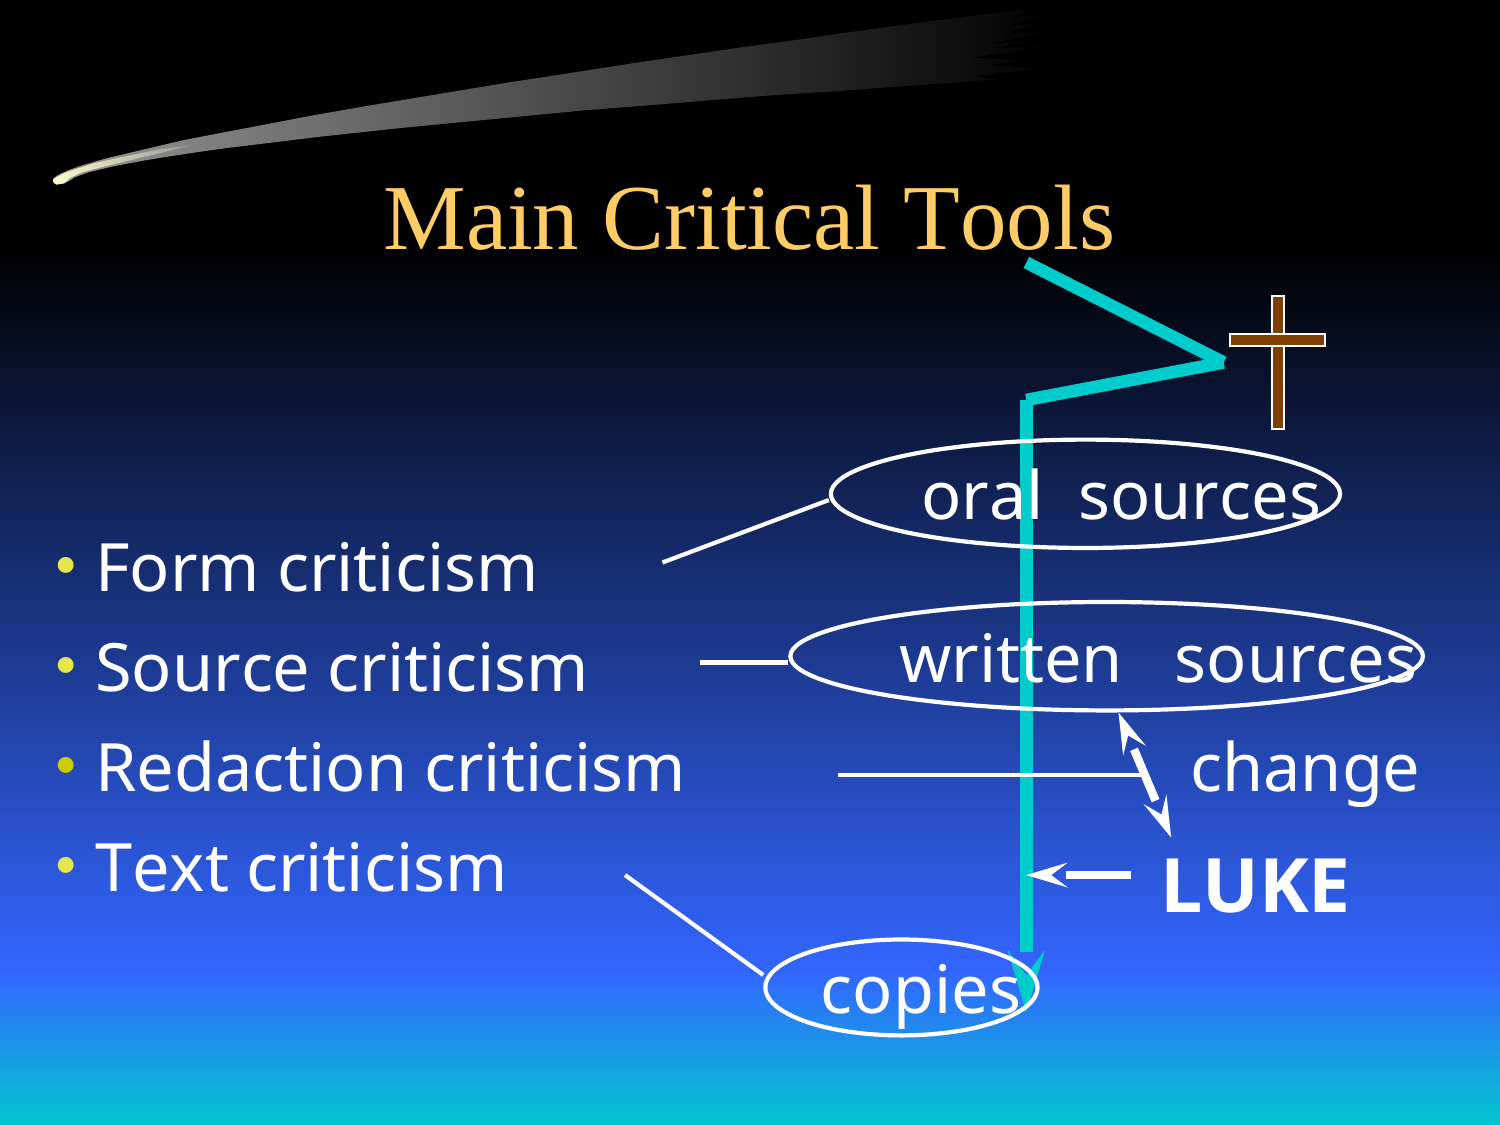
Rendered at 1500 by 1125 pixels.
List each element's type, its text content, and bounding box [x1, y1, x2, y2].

text_box [1230, 296, 1326, 429]
text_box oral sources [830, 439, 1341, 548]
title Main Critical Tools [112, 124, 1388, 313]
text_box Redaction criticism [39, 712, 850, 819]
text_box LUKE [1144, 824, 1408, 943]
text_box Text criticism [39, 819, 711, 919]
text_box change [1175, 712, 1463, 819]
text_box written sources [790, 602, 1423, 711]
text_box Form criticism [39, 512, 700, 619]
text_box Source criticism [39, 612, 763, 712]
text_box copies [765, 939, 1038, 1036]
